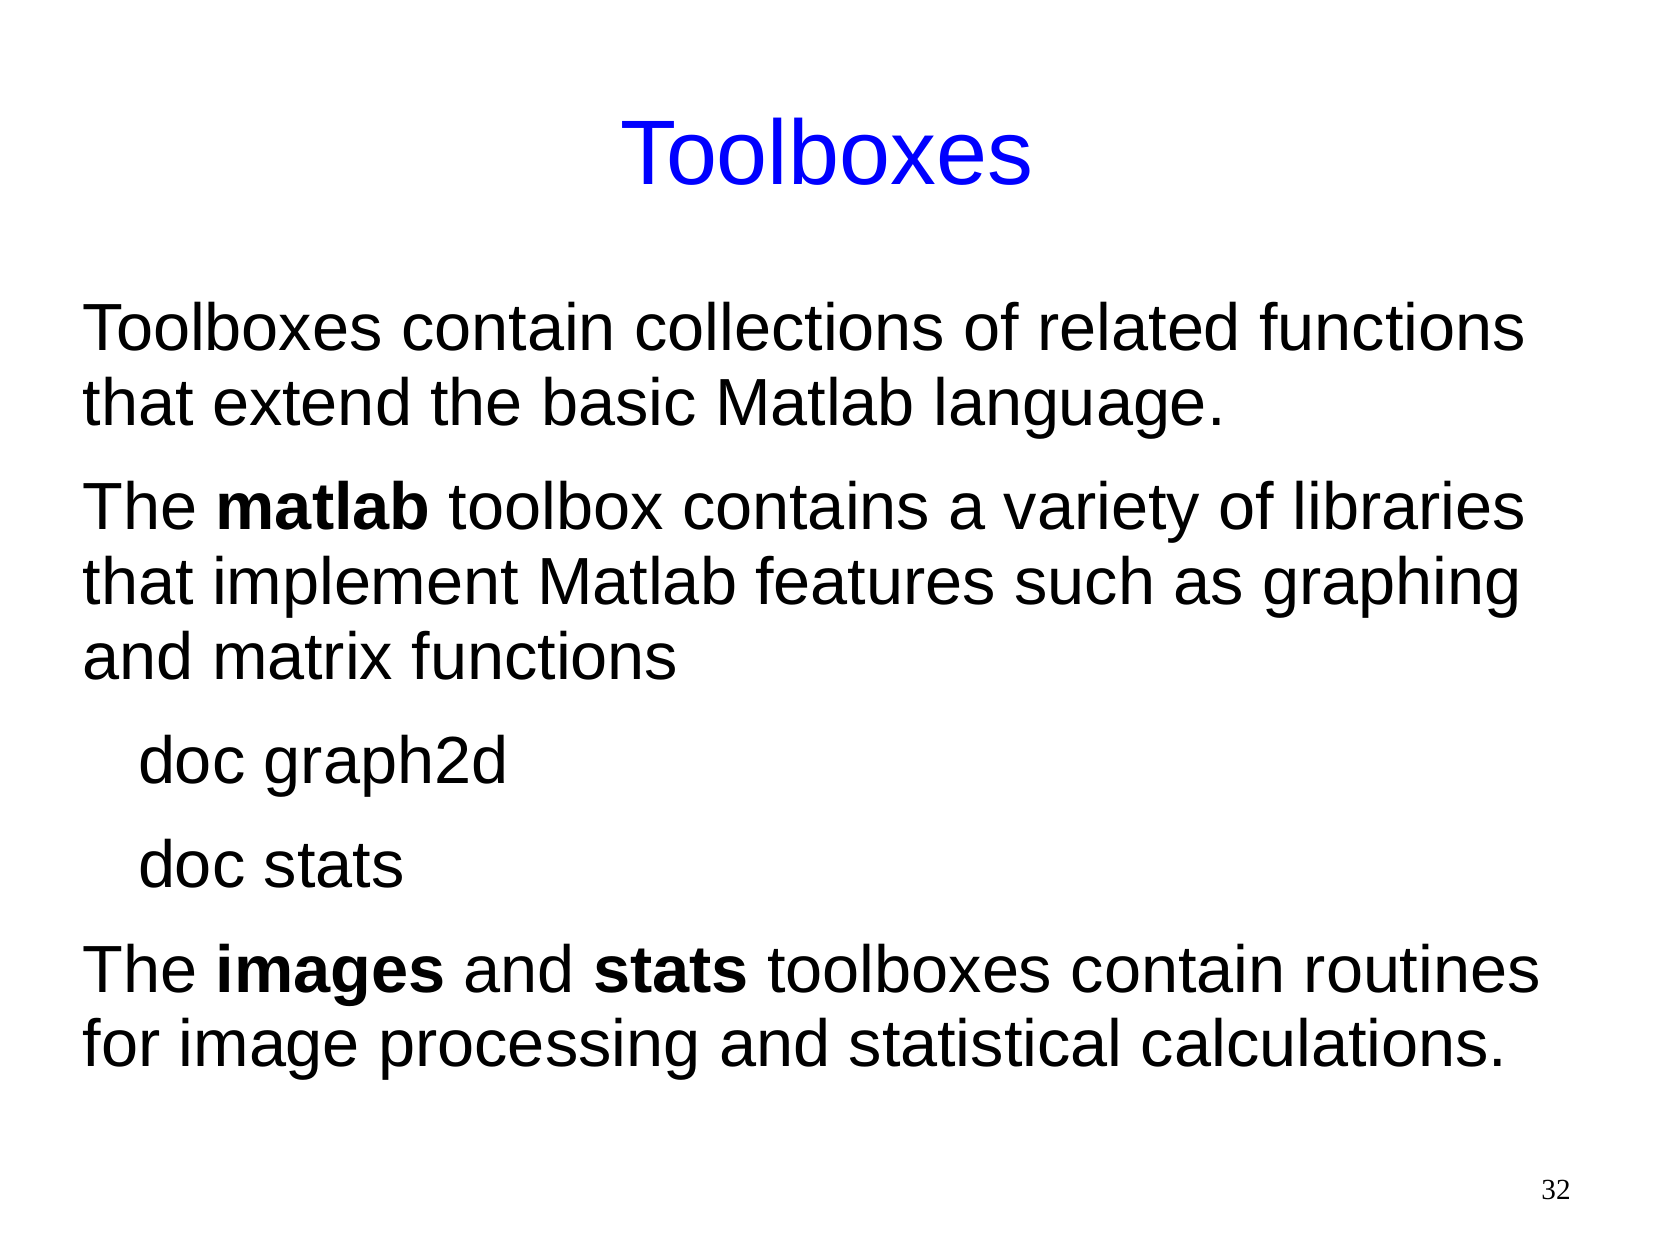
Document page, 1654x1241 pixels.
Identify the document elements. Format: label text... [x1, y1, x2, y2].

title Toolboxes [82, 56, 1571, 250]
list Toolboxes contain collections of related functions that extend the basic Matlab language. The matlab toolbox contains a variety of libraries that implement Matlab features such as graphing and matrix functions doc graph2d doc stats The images and stats toolboxes contain routines for image processing and statistical calculations. [82, 290, 1571, 1094]
